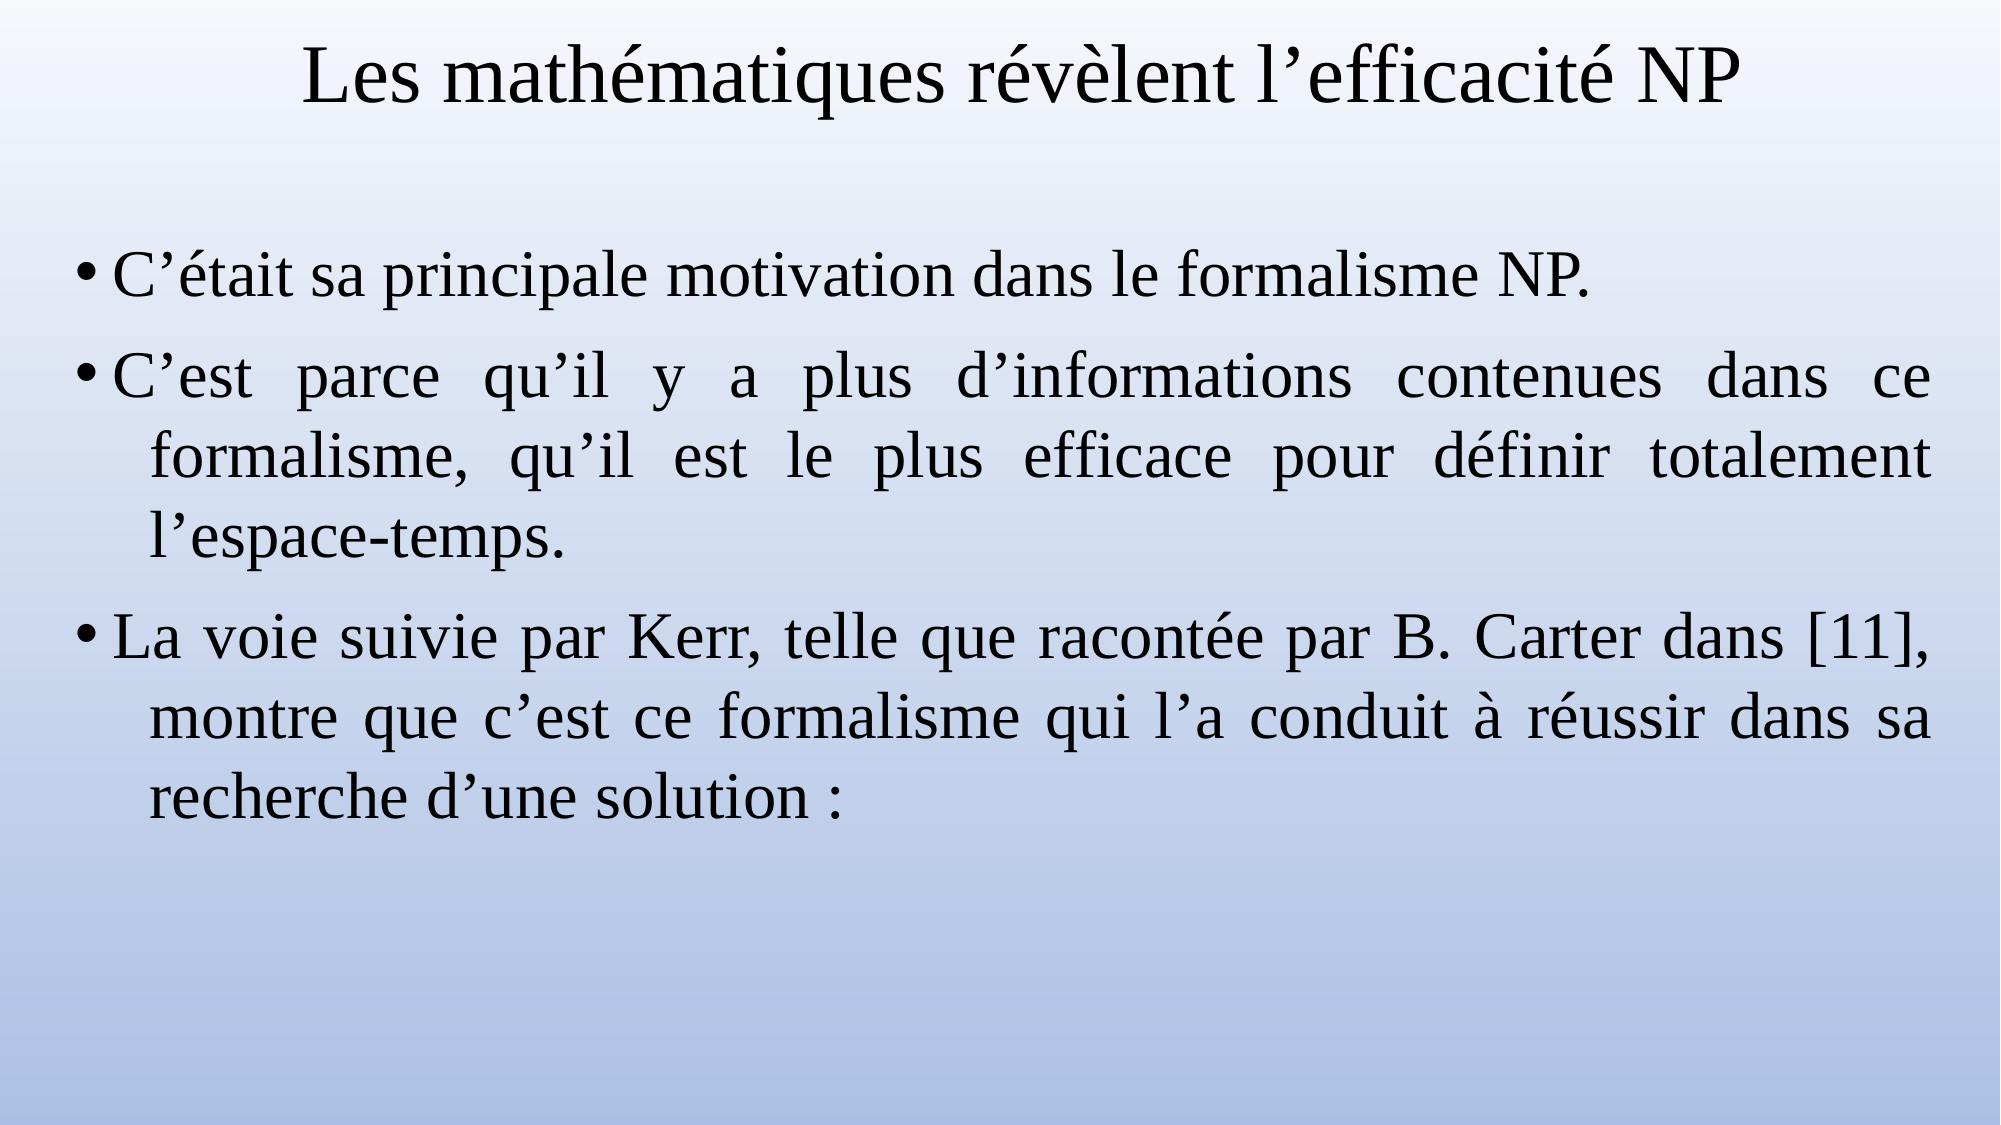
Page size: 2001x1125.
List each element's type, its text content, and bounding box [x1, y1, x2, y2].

title Les mathématiques révèlent l’efficacité NP [72, 19, 1975, 131]
list C’était sa principale motivation dans le formalisme NP. C’est parce qu’il y a plus d’informations contenues dans ce formalisme, qu’il est le plus efficace pour définir totalement l’espace-temps. La voie suivie par Kerr, telle que racontée par B. Carter dans [11], montre que c’est ce formalisme qui l’a conduit à réussir dans sa recherche d’une solution : [59, 222, 1951, 992]
